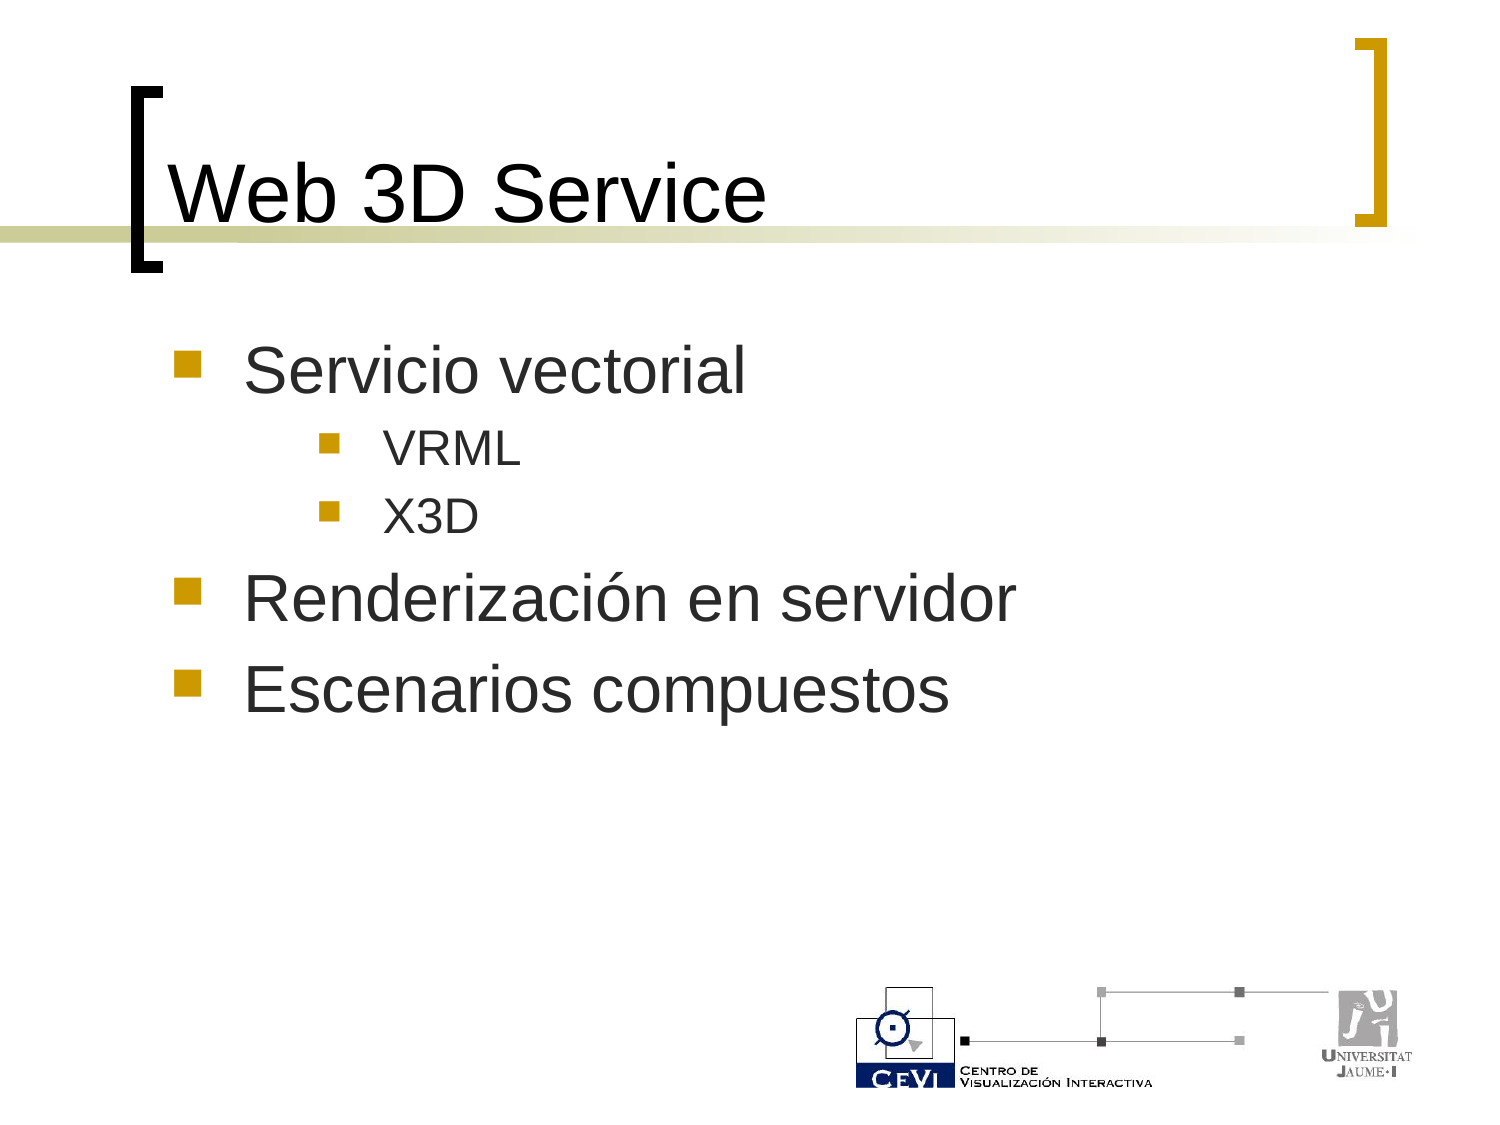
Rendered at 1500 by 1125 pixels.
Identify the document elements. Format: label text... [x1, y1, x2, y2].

picture [856, 1001, 1412, 1088]
list Servicio vectorial VRML X3D Renderización en servidor Escenarios compuestos [155, 324, 1413, 1001]
title Web 3D Service [152, 15, 1328, 248]
